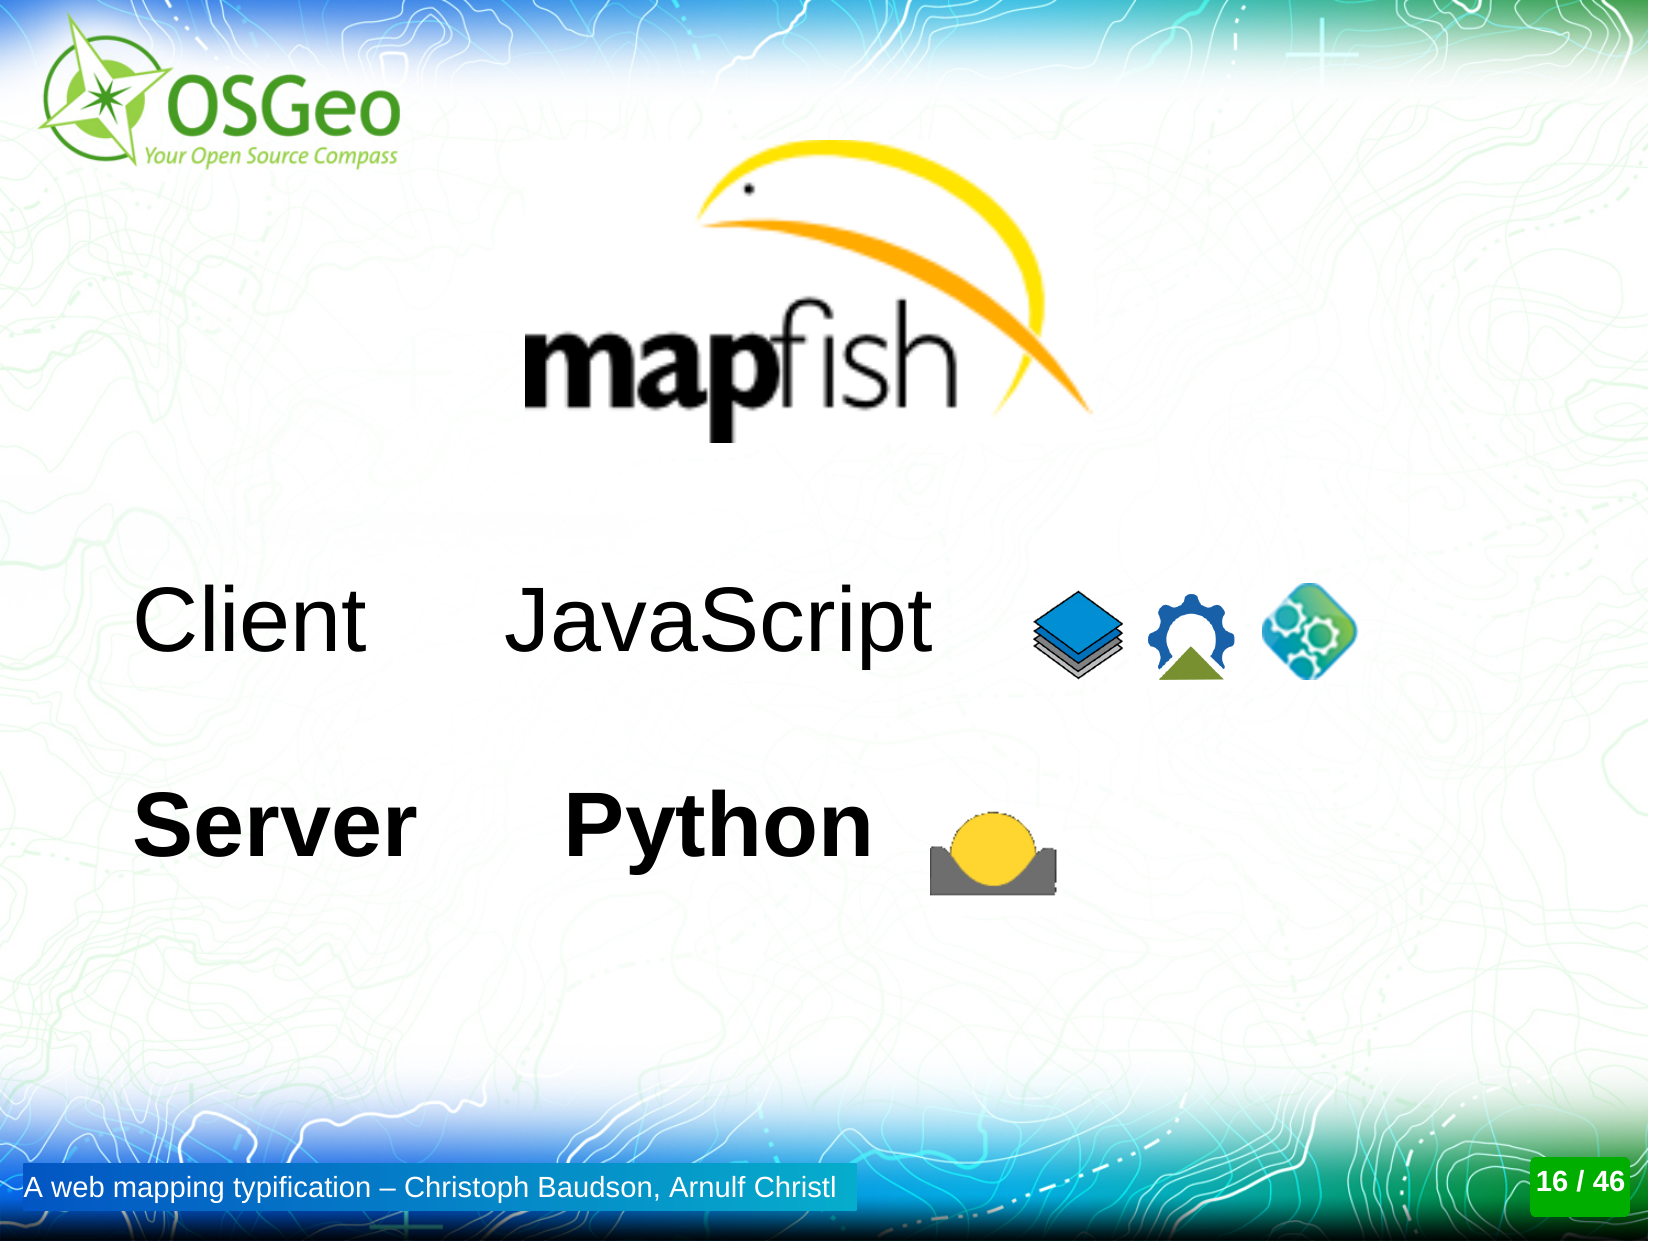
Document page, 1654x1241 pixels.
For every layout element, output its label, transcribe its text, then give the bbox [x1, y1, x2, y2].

picture [0, 0, 1648, 1241]
text_box JavaScript Python [490, 561, 949, 922]
text_box Client Server [118, 561, 434, 922]
